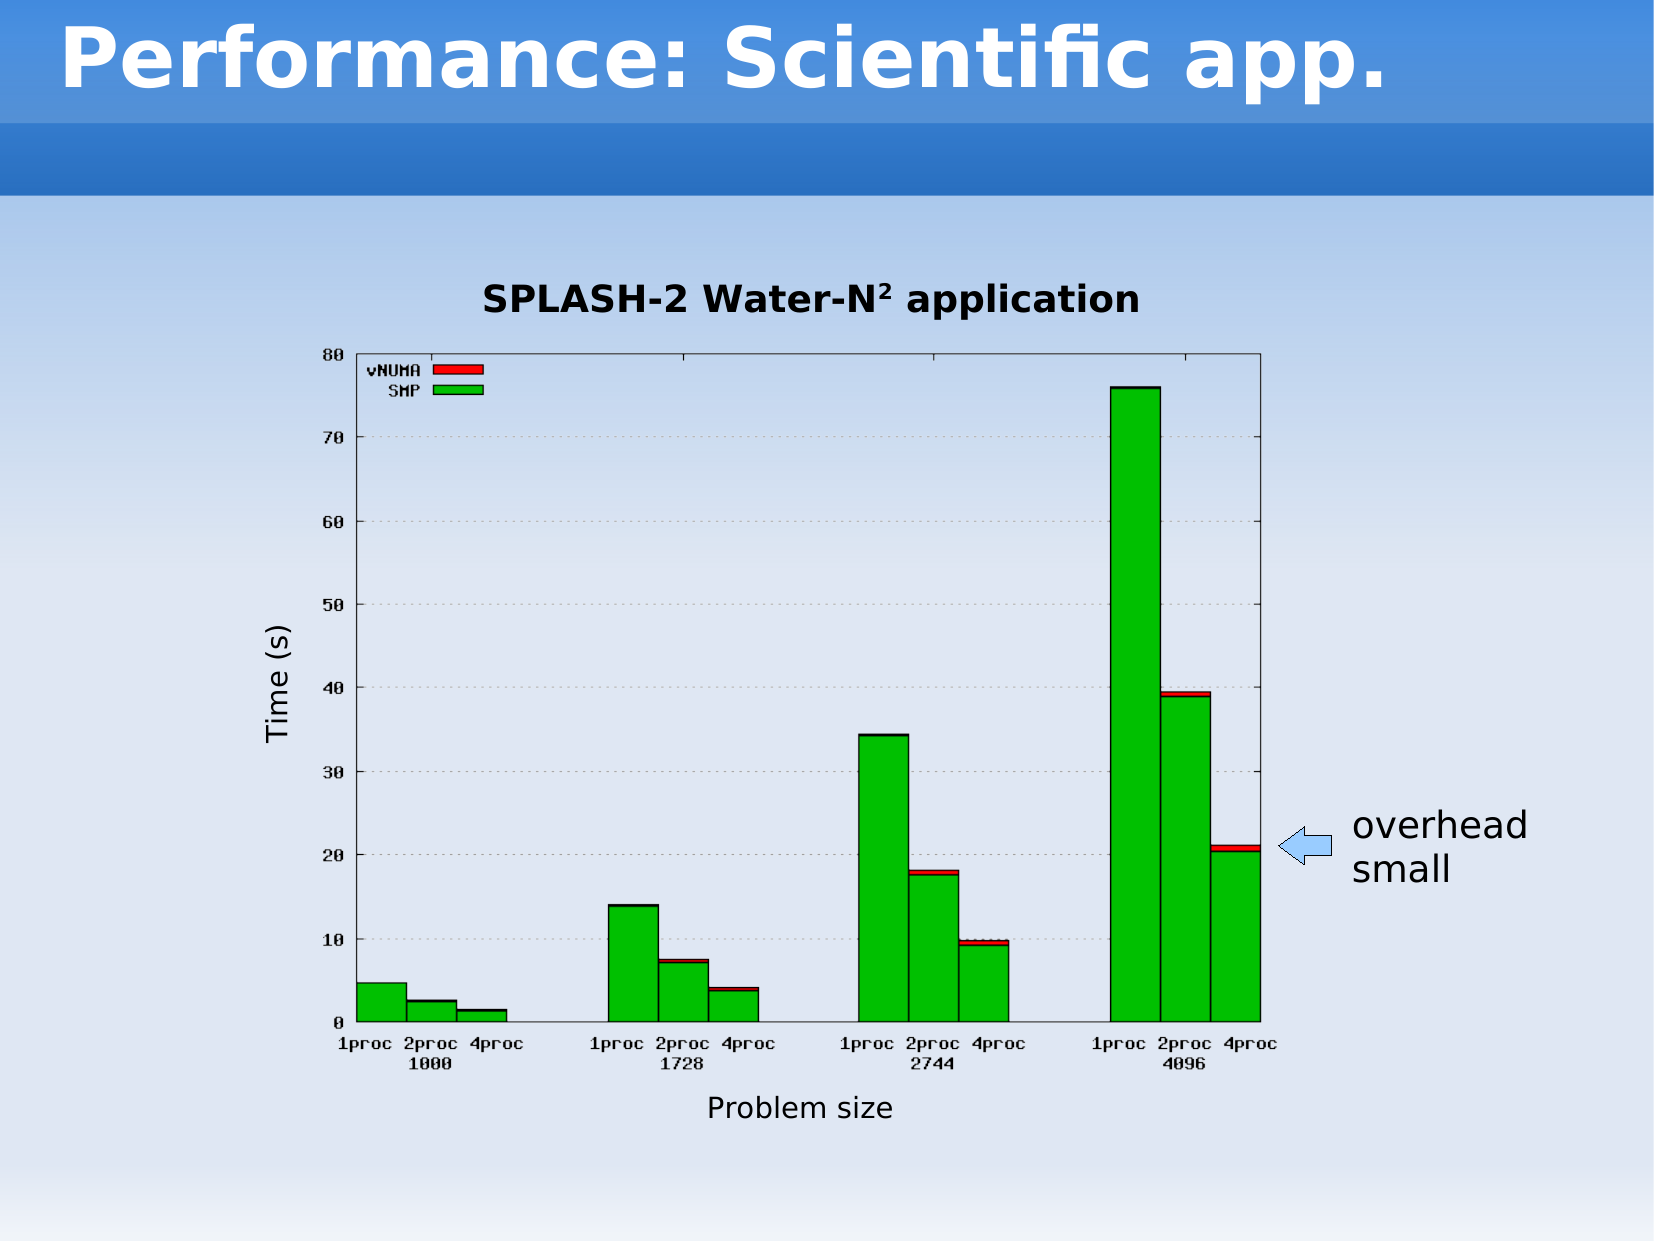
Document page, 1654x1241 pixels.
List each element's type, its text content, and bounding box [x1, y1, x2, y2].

text_box SPLASH-2 Water-N2 application [467, 270, 1144, 330]
text_box [1293, 826, 1332, 865]
picture [0, 0, 1654, 1241]
text_box Problem size [692, 1084, 909, 1133]
text_box overhead small [1337, 796, 1540, 899]
title Performance: Scientific app. [59, 0, 1595, 119]
text_box Time (s) [252, 608, 292, 759]
